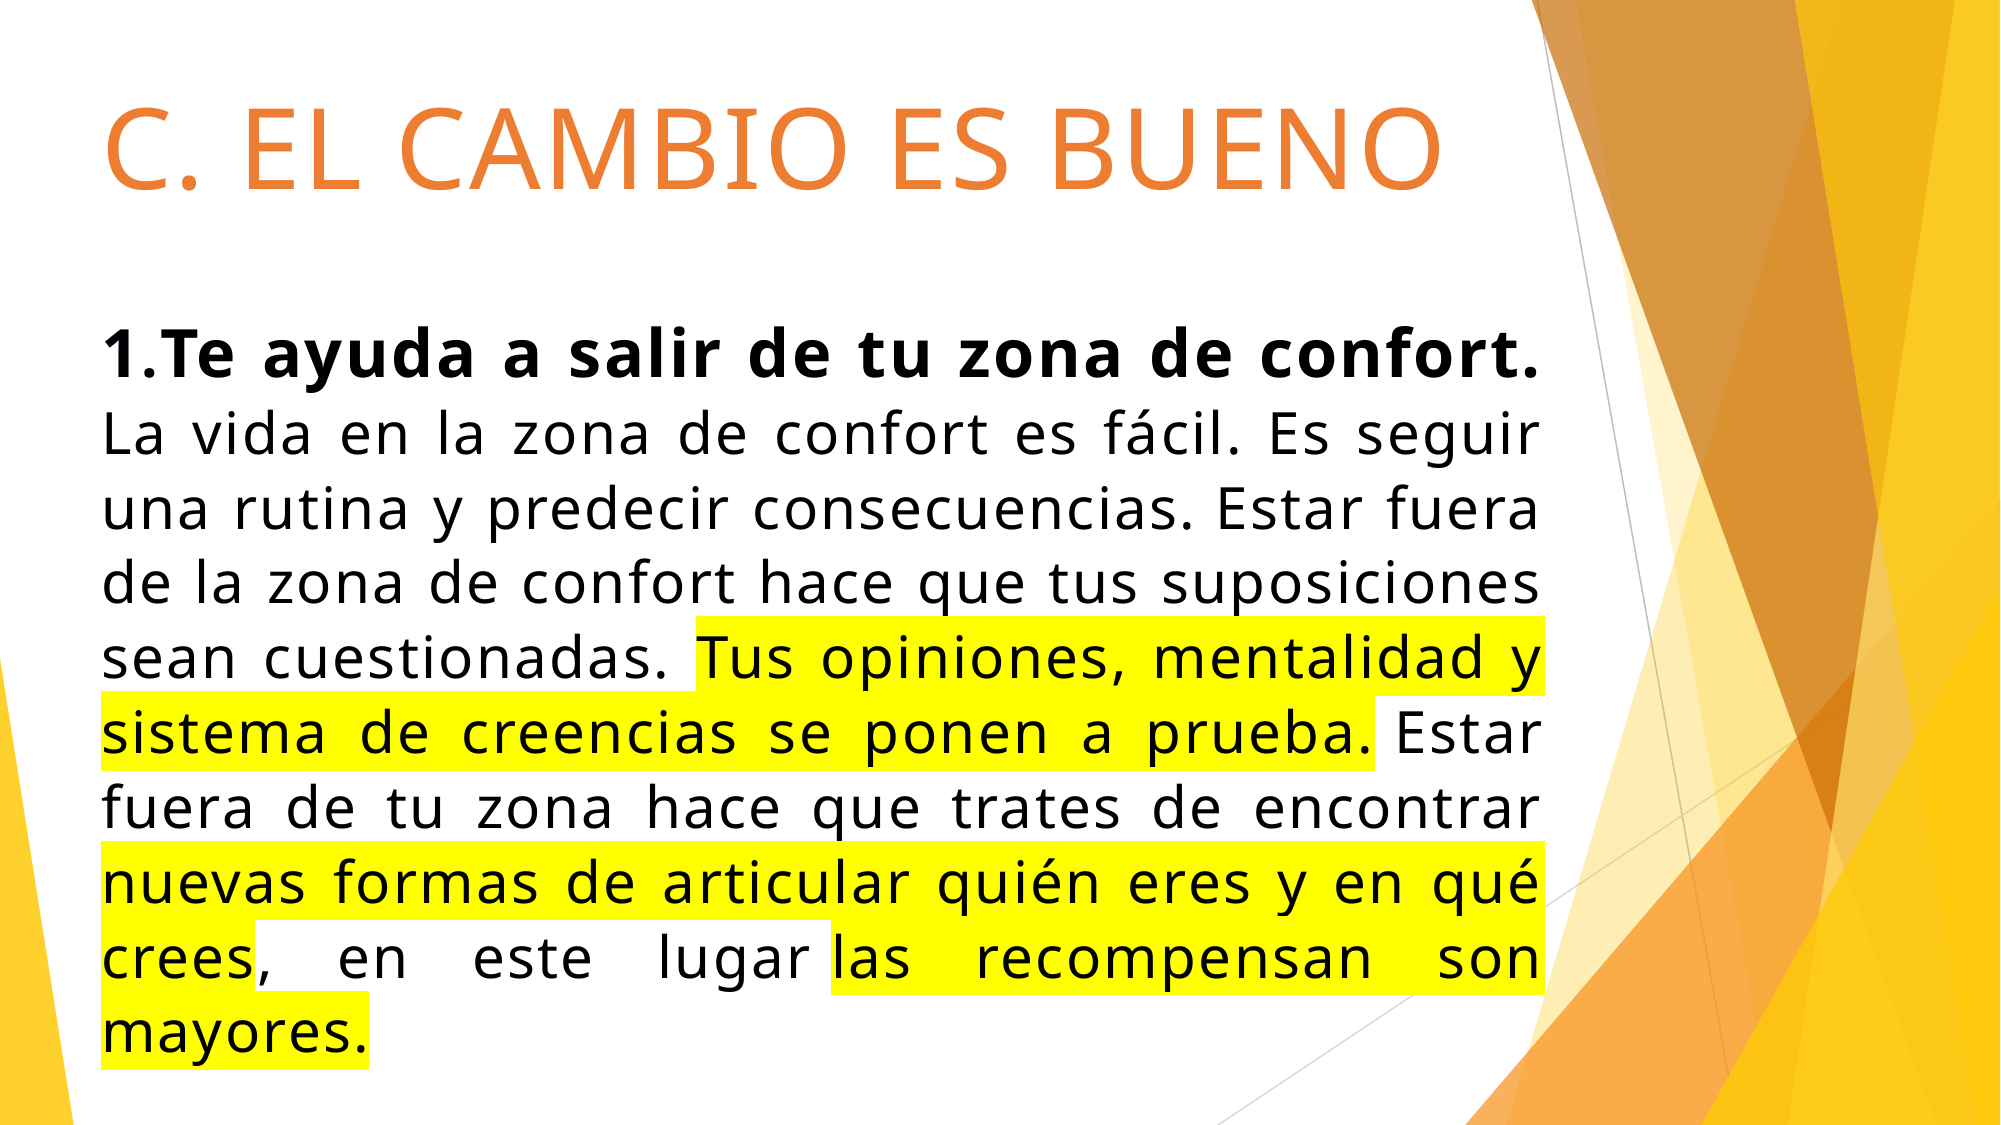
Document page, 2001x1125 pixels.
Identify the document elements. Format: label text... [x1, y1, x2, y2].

text_box C. EL CAMBIO ES BUENO 1.Te ayuda a salir de tu zona de confort. La vida en la zona de confort es fácil. Es seguir una rutina y predecir consecuencias. Estar fuera de la zona de confort hace que tus suposiciones sean cuestionadas. Tus opiniones, mentalidad y sistema de creencias se ponen a prueba. Estar fuera de tu zona hace que trates de encontrar nuevas formas de articular quién eres y en qué crees, en este lugar las recompensan son mayores. [86, 59, 1603, 1125]
